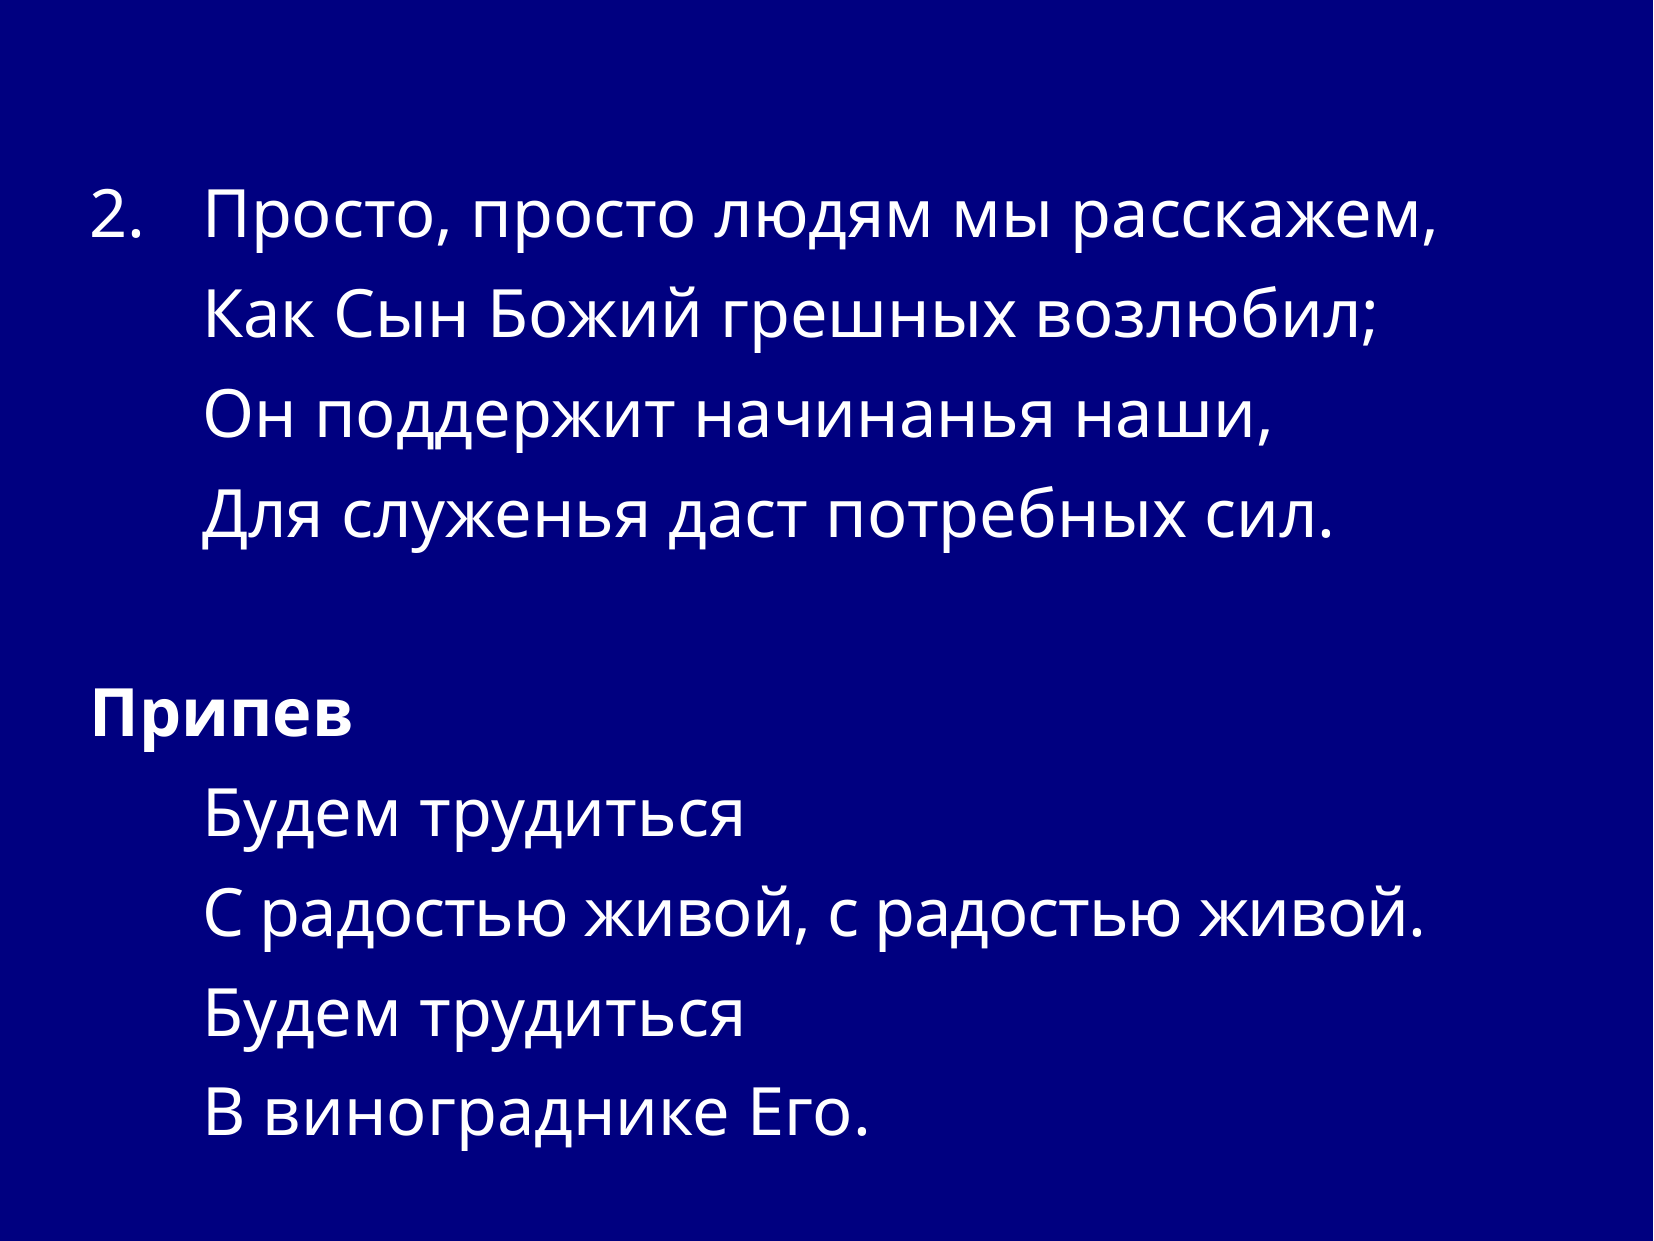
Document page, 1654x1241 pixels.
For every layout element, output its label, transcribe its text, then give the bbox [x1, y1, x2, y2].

text_box 2. Просто, просто людям мы расскажем, Как Сын Божий грешных возлюбил; Он поддержит начинанья наши, Для служенья даст потребных сил. Припев Будем трудиться С радостью живой, с радостью живой. Будем трудиться В винограднике Его. [75, 150, 1576, 1163]
